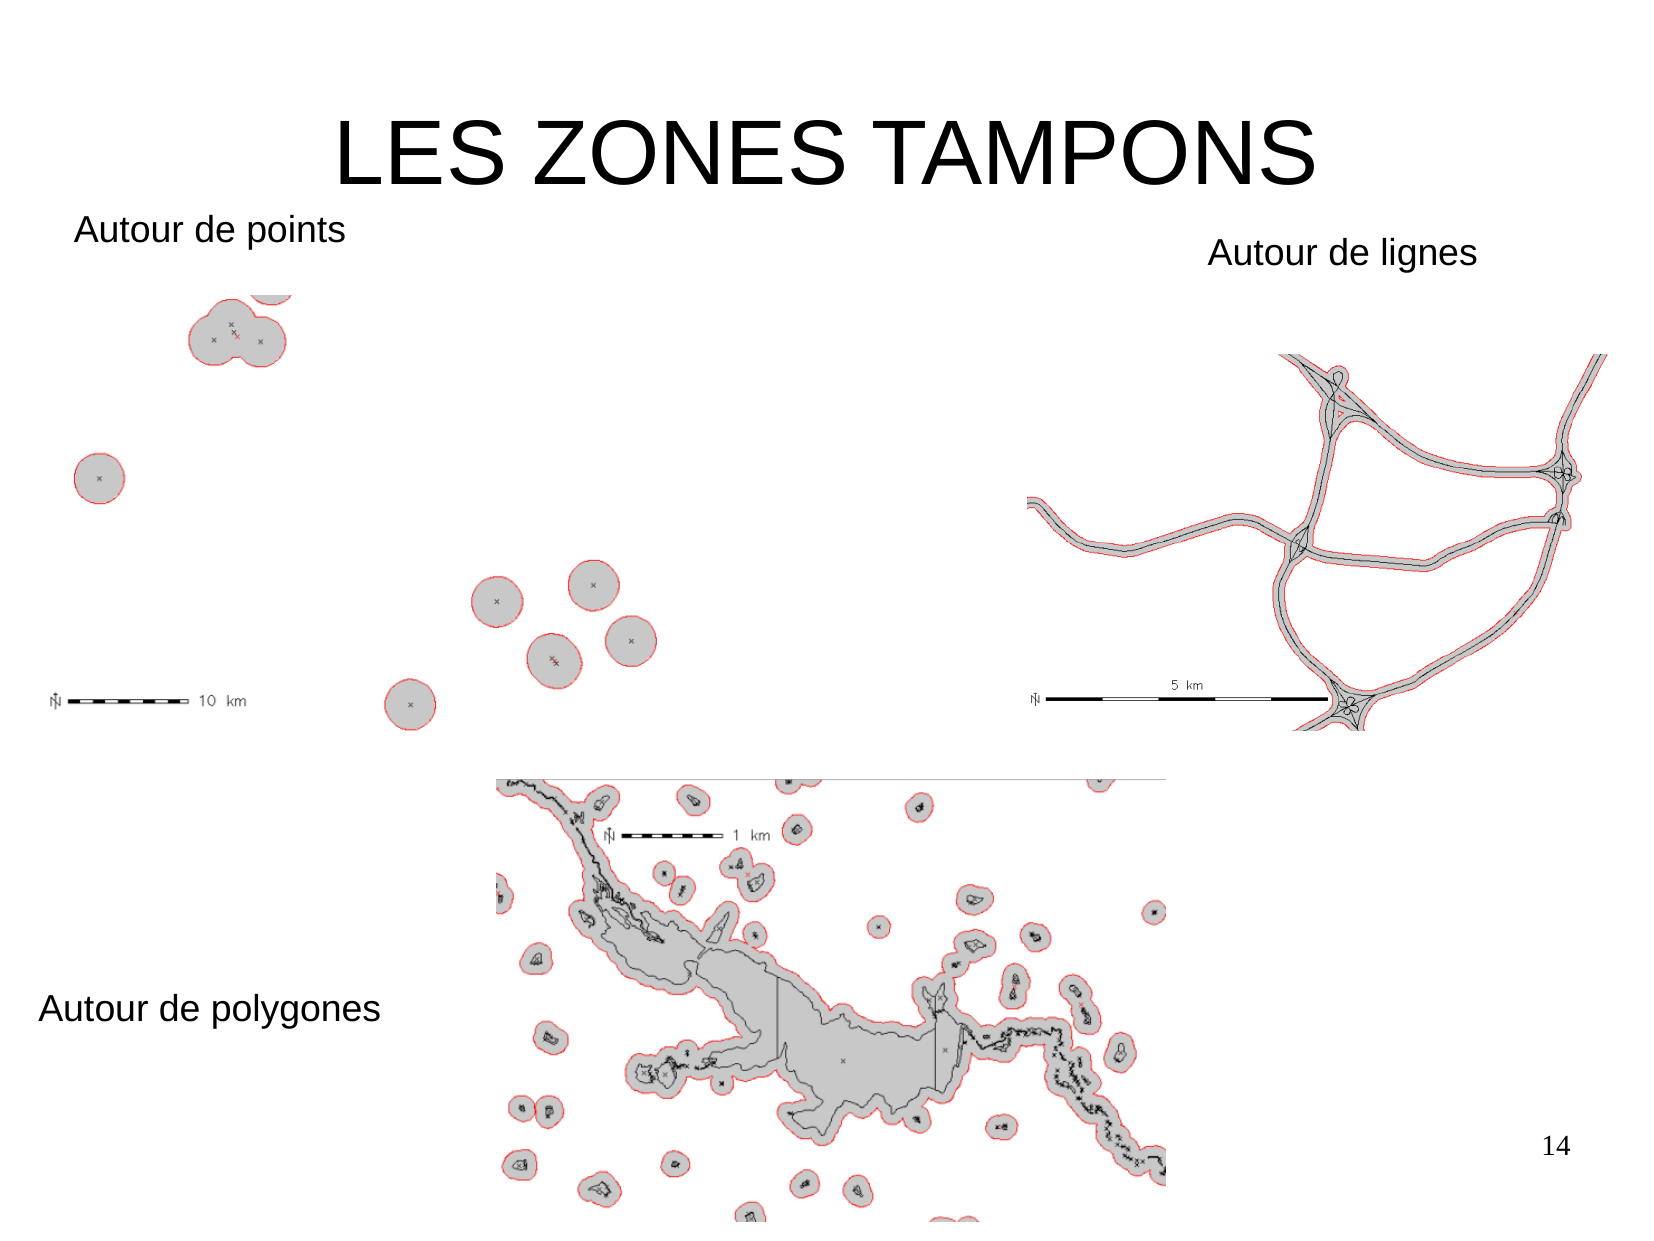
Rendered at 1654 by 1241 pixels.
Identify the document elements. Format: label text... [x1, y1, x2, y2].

picture [496, 779, 1166, 1222]
text_box Autour de lignes [1192, 224, 1536, 282]
text_box Autour de polygones [23, 980, 414, 1040]
picture [1027, 354, 1612, 731]
text_box Autour de points [59, 200, 390, 258]
picture [43, 295, 662, 732]
title LES ZONES TAMPONS [82, 49, 1571, 257]
